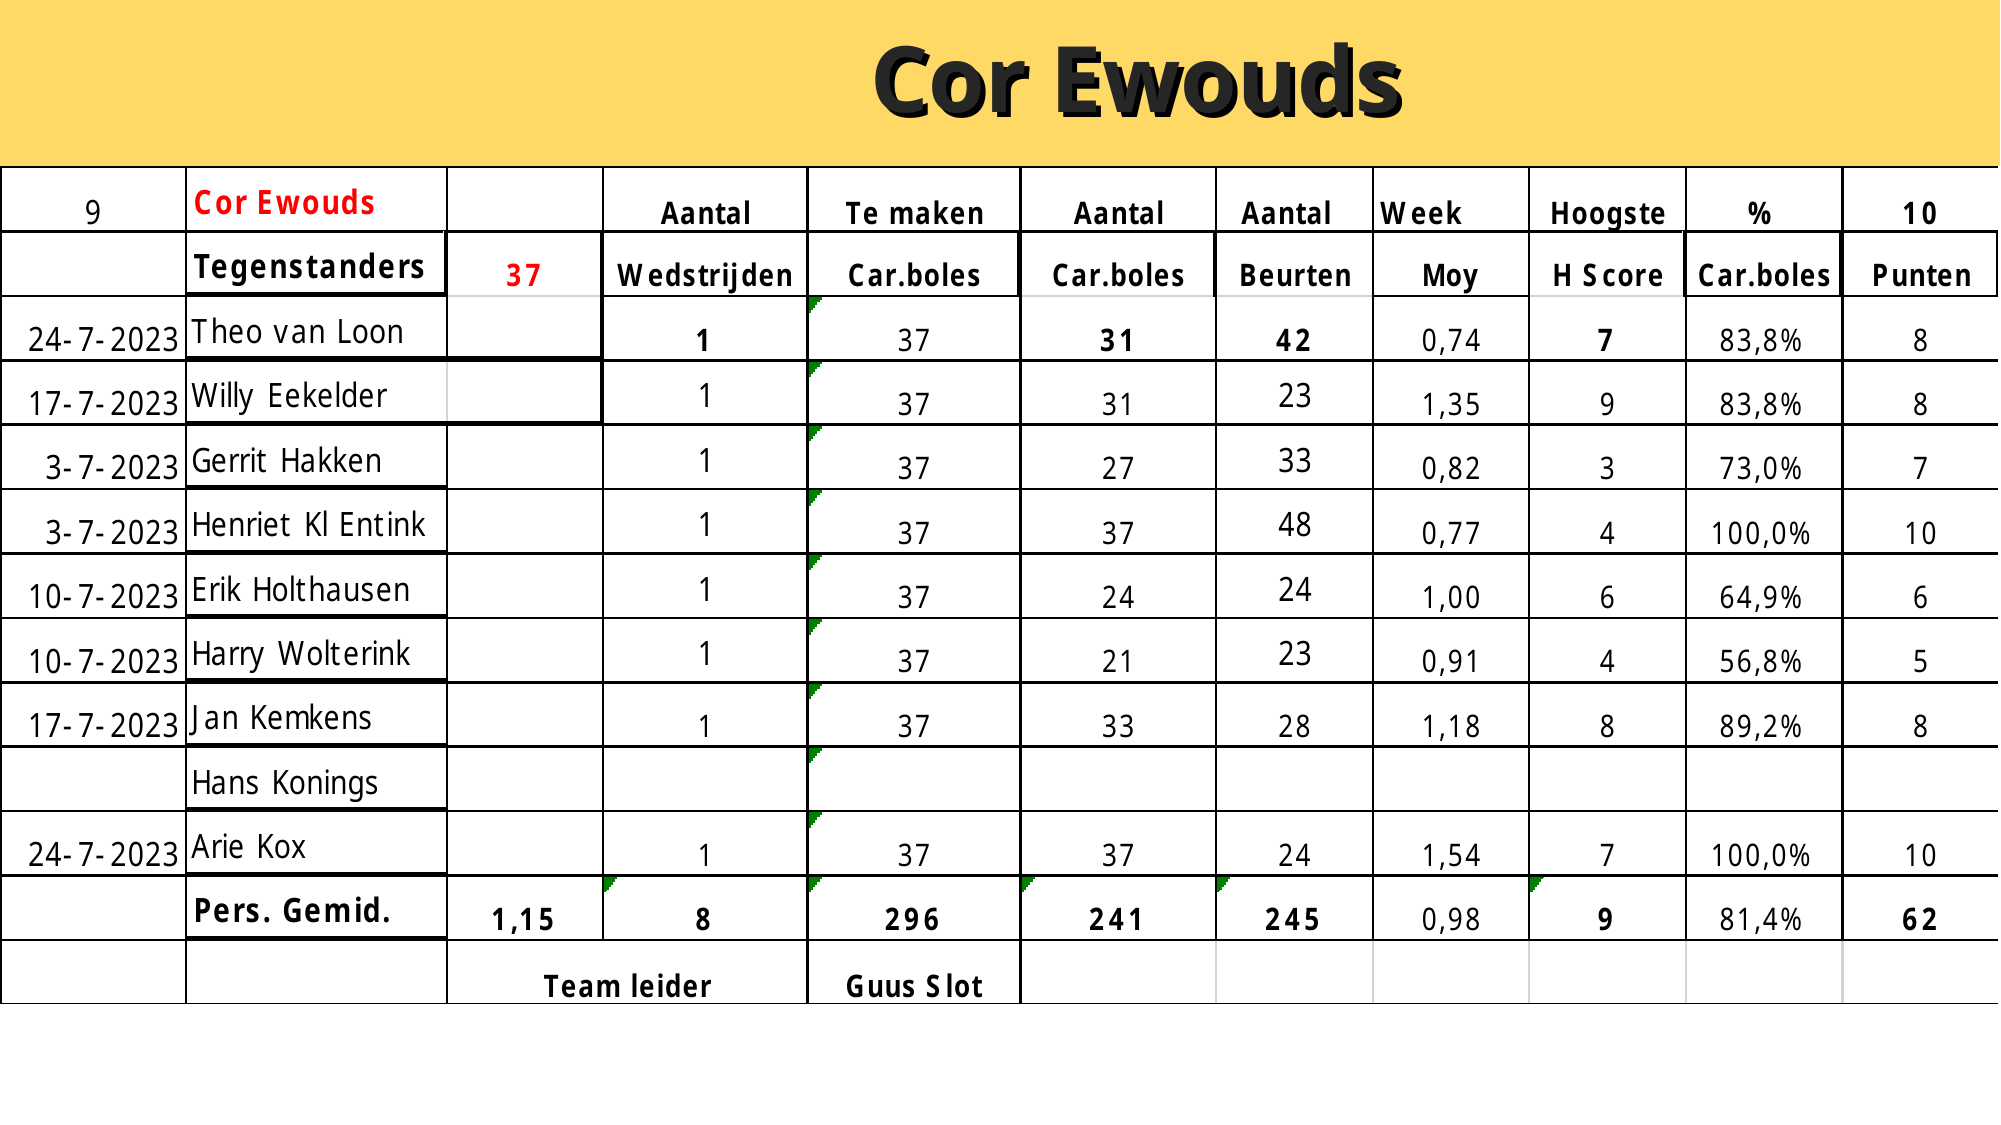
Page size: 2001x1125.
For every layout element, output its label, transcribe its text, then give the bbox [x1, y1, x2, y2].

title Cor Ewouds [0, 0, 2000, 165]
picture [0, 165, 2000, 1006]
